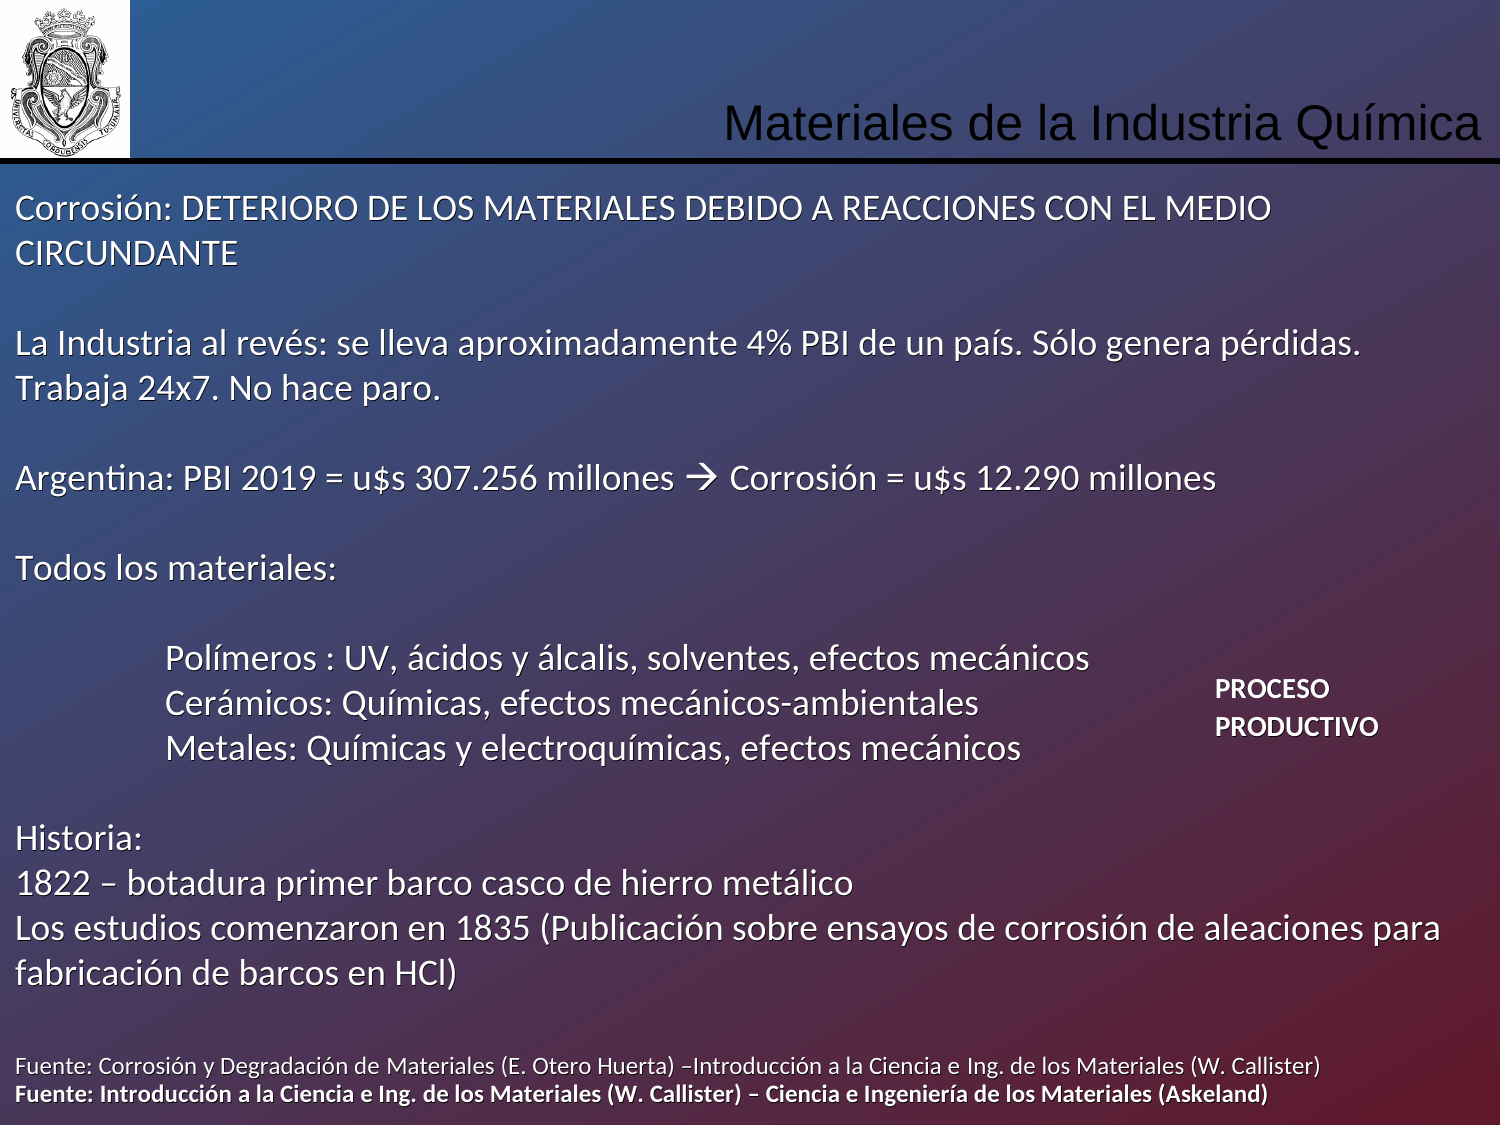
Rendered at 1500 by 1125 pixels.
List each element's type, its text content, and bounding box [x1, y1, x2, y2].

subtitle Materiales de la Industria Química [584, 164, 1500, 175]
picture [0, 0, 130, 158]
subtitle Materiales de la Industria Química [584, 90, 1500, 158]
text_box Corrosión: DETERIORO DE LOS MATERIALES DEBIDO A REACCIONES CON EL MEDIO CIRCUNDANTE La Industria al revés: se lleva aproximadamente 4% PBI de un país. Sólo genera pérdidas. Trabaja 24x7. No hace paro. Argentina: PBI 2019 = u$s 307.256 millones  Corrosión = u$s 12.290 millones Todos los materiales: Polímeros : UV, ácidos y álcalis, solventes, efectos mecánicos Cerámicos: Químicas, efectos mecánicos-ambientales Metales: Químicas y electroquímicas, efectos mecánicos Historia: 1822 – botadura primer barco casco de hierro metálico Los estudios comenzaron en 1835 (Publicación sobre ensayos de corrosión de aleaciones para fabricación de barcos en HCl) [0, 175, 1500, 1046]
text_box Fuente: Corrosión y Degradación de Materiales (E. Otero Huerta) –Introducción a la Ciencia e Ing. de los Materiales (W. Callister) [0, 1046, 1500, 1088]
text_box Fuente: Introducción a la Ciencia e Ing. de los Materiales (W. Callister) – Ciencia e Ingeniería de los Materiales (Askeland) [0, 1088, 1500, 1116]
